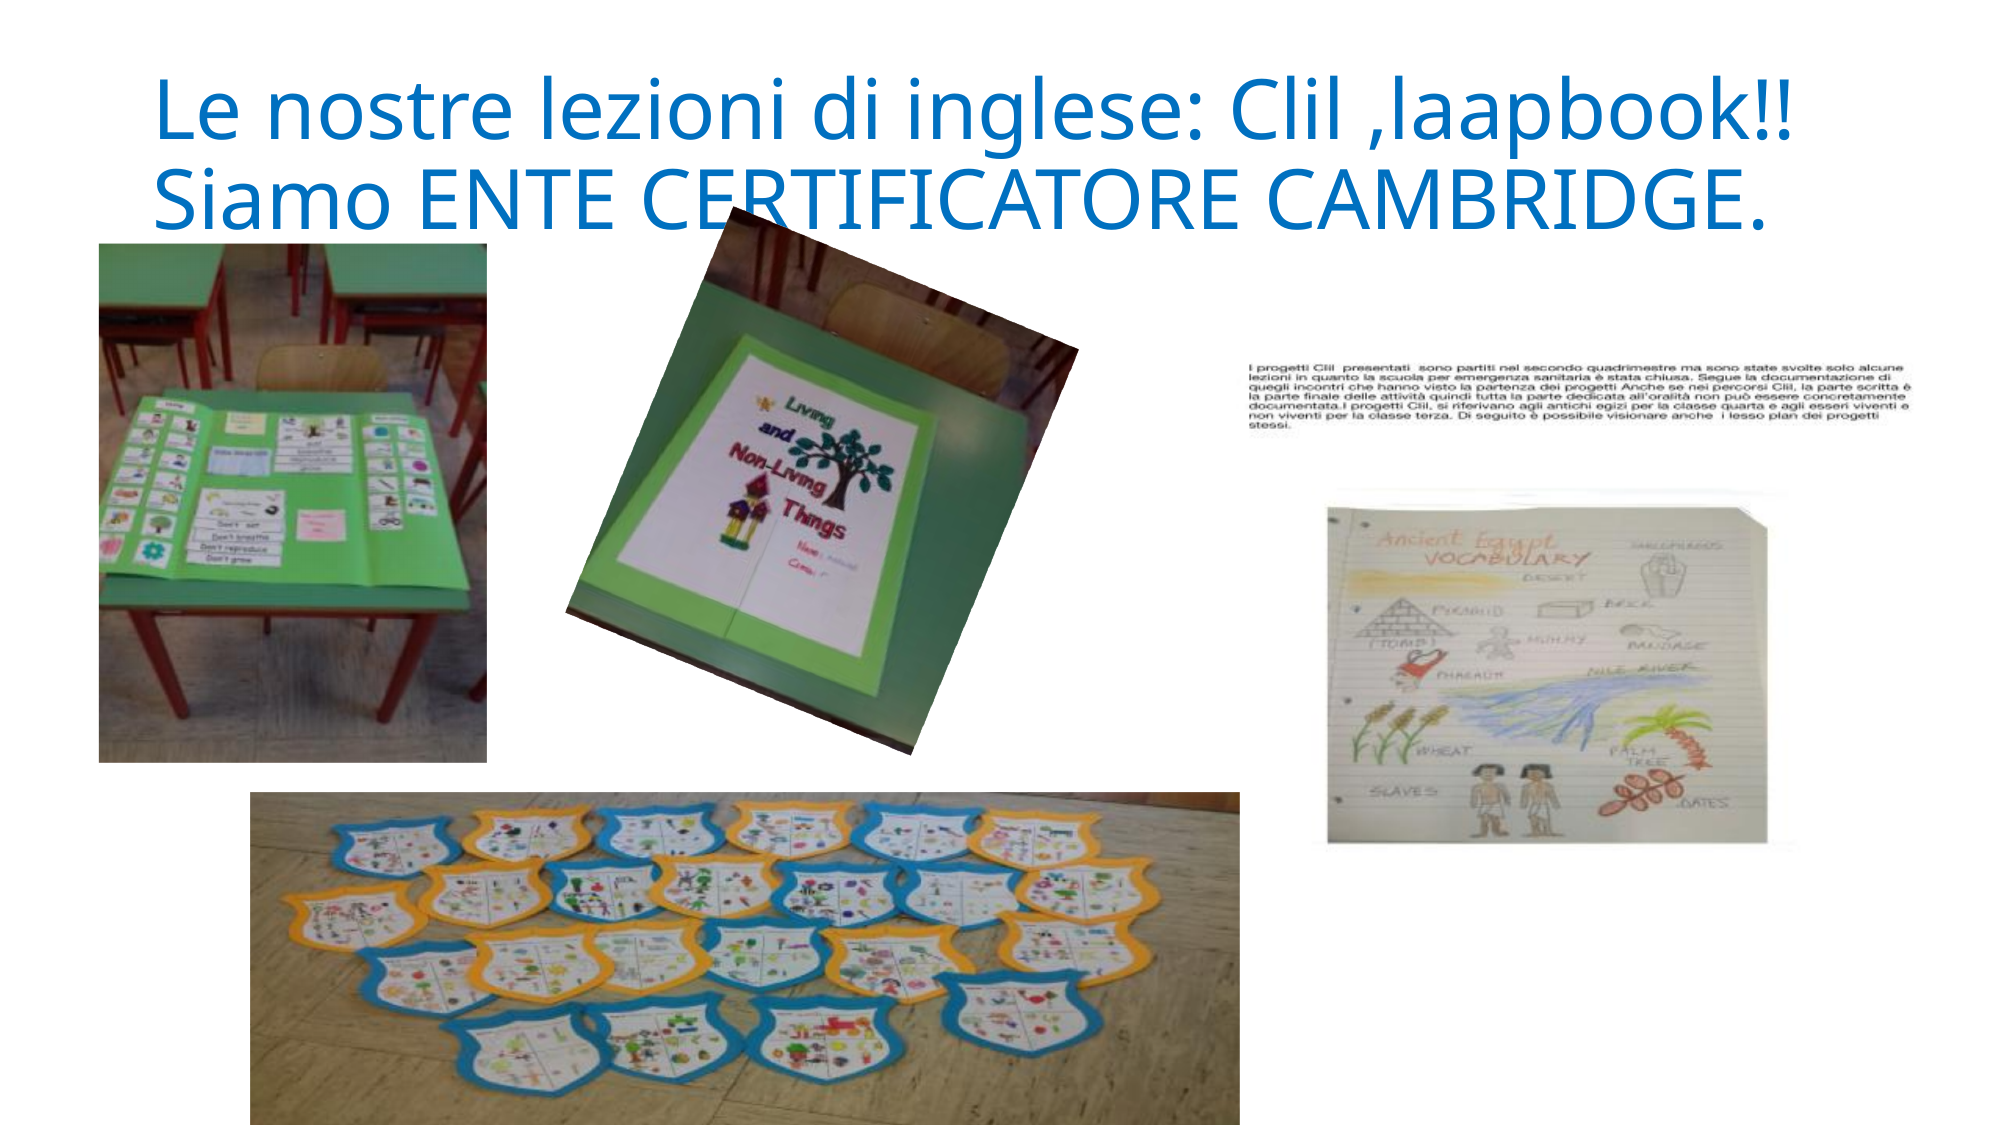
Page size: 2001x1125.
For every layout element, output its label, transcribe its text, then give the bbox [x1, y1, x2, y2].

picture [564, 206, 1079, 756]
picture [98, 244, 487, 763]
title Le nostre lezioni di inglese: Clil ,laapbook!!Siamo ENTE CERTIFICATORE CAMBRIDGE. … [137, 59, 1863, 278]
picture [249, 313, 1937, 1125]
